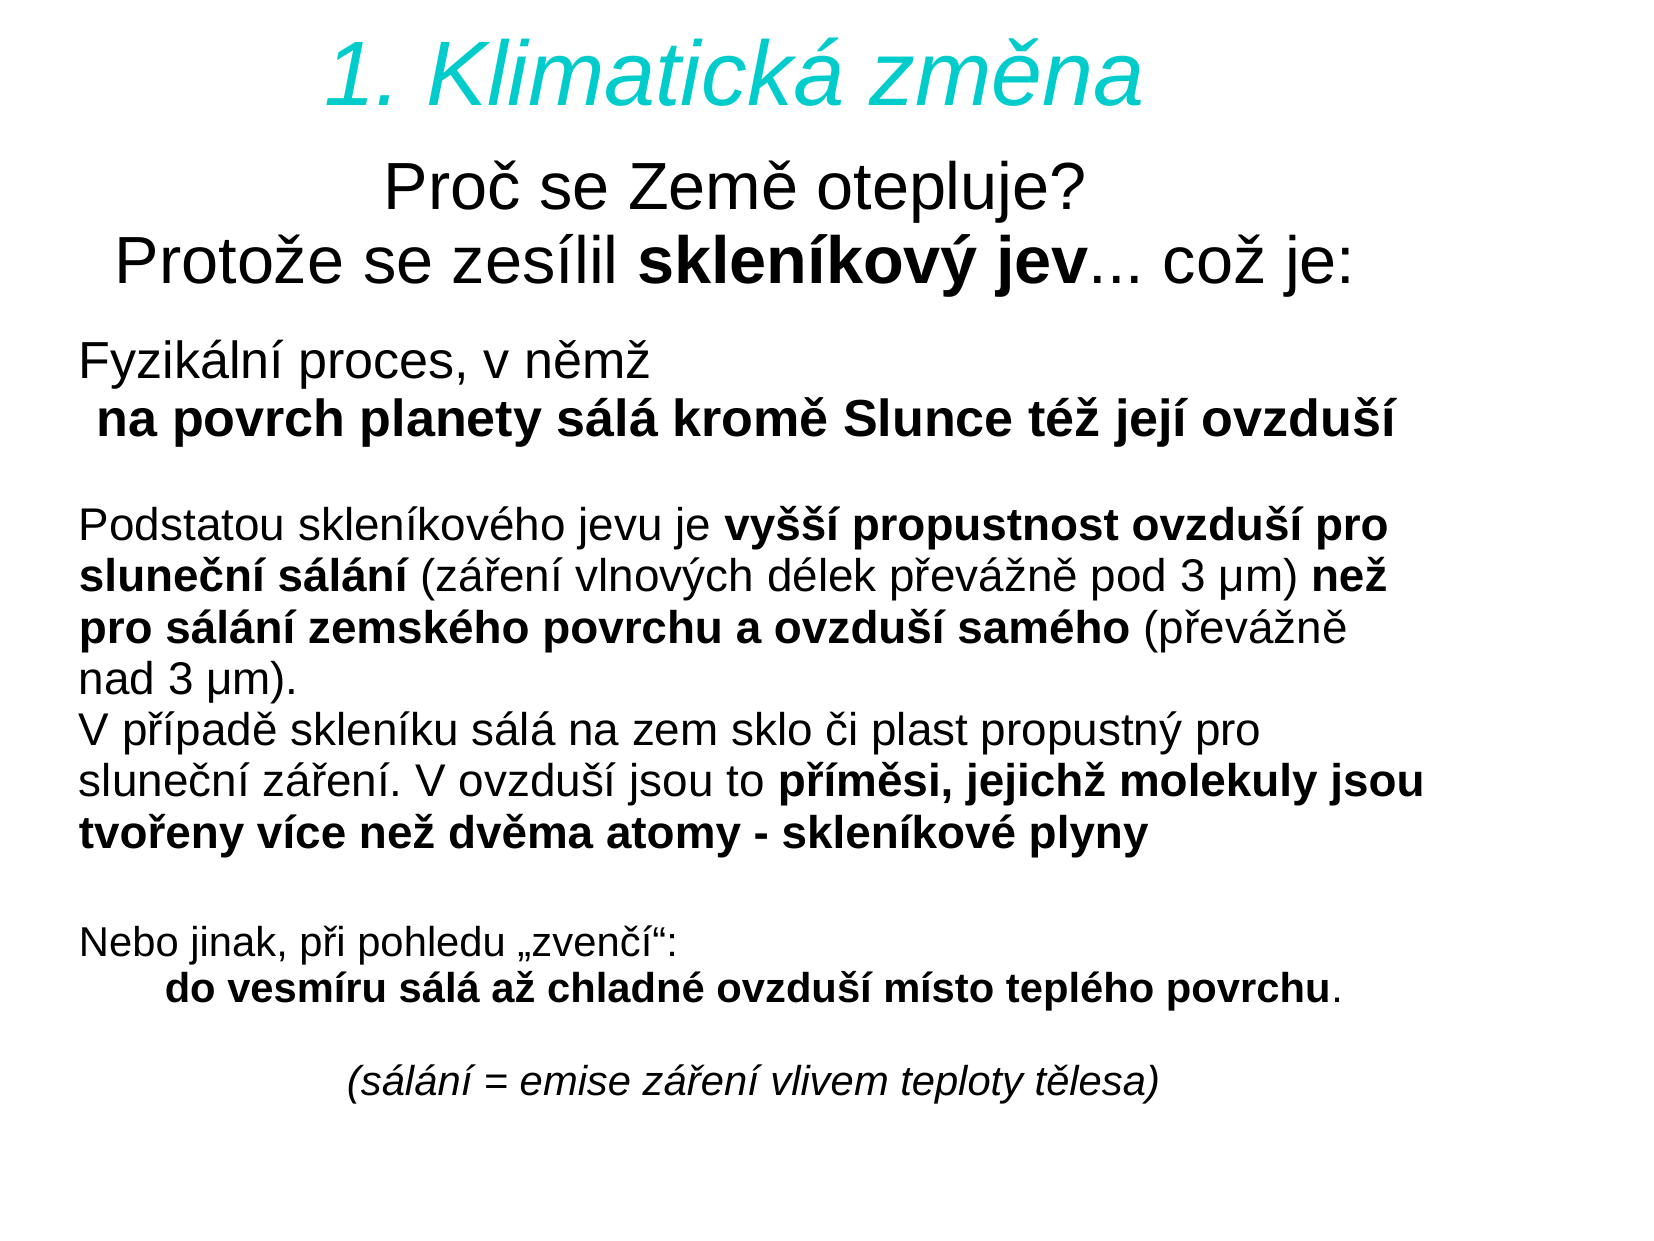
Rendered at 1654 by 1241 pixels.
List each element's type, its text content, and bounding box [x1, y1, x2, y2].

title 1. Klimatická změna Proč se Země otepluje? Protože se zesílil skleníkový jev... což je: [60, 17, 1411, 304]
subtitle Fyzikální proces, v němž na povrch planety sálá kromě Slunce též její ovzduší Podstatou skleníkového jevu je vyšší propustnost ovzduší pro sluneční sálání (záření vlnových délek převážně pod 3 μm) než pro sálání zemského povrchu a ovzduší samého (převážně nad 3 μm). V případě skleníku sálá na zem sklo či plast propustný pro sluneční záření. V ovzduší jsou to příměsi, jejichž molekuly jsou tvořeny více než dvěma atomy - skleníkové plyny Nebo jinak, při pohledu „zvenčí“: do vesmíru sálá až chladné ovzduší místo teplého povrchu. (sálání = emise záření vlivem teploty tělesa) [78, 292, 1429, 1144]
